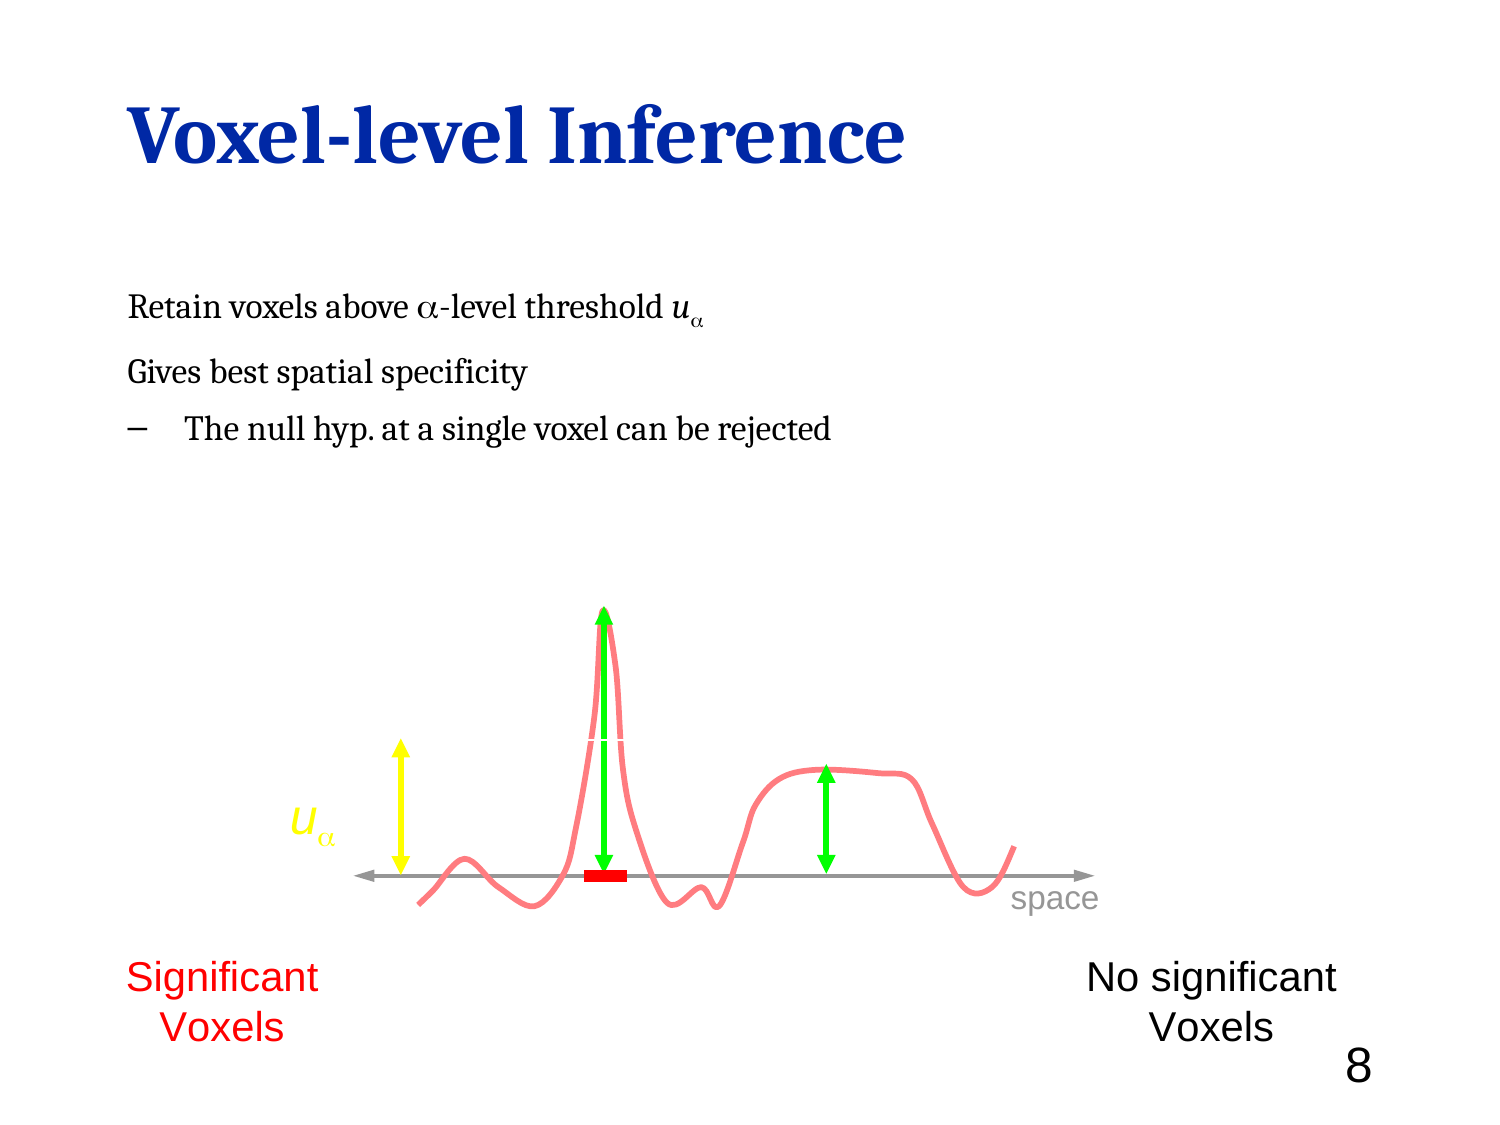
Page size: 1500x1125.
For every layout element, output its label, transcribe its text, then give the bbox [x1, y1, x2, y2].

list Retain voxels above -level threshold u Gives best spatial specificity The null hyp. at a single voxel can be rejected [112, 275, 1388, 1100]
text_box u [250, 776, 375, 861]
title Voxel-level Inference [112, 36, 1388, 224]
text_box space [995, 868, 1201, 924]
text_box No significant Voxels [1043, 942, 1379, 1058]
text_box Significant Voxels [54, 942, 390, 1058]
